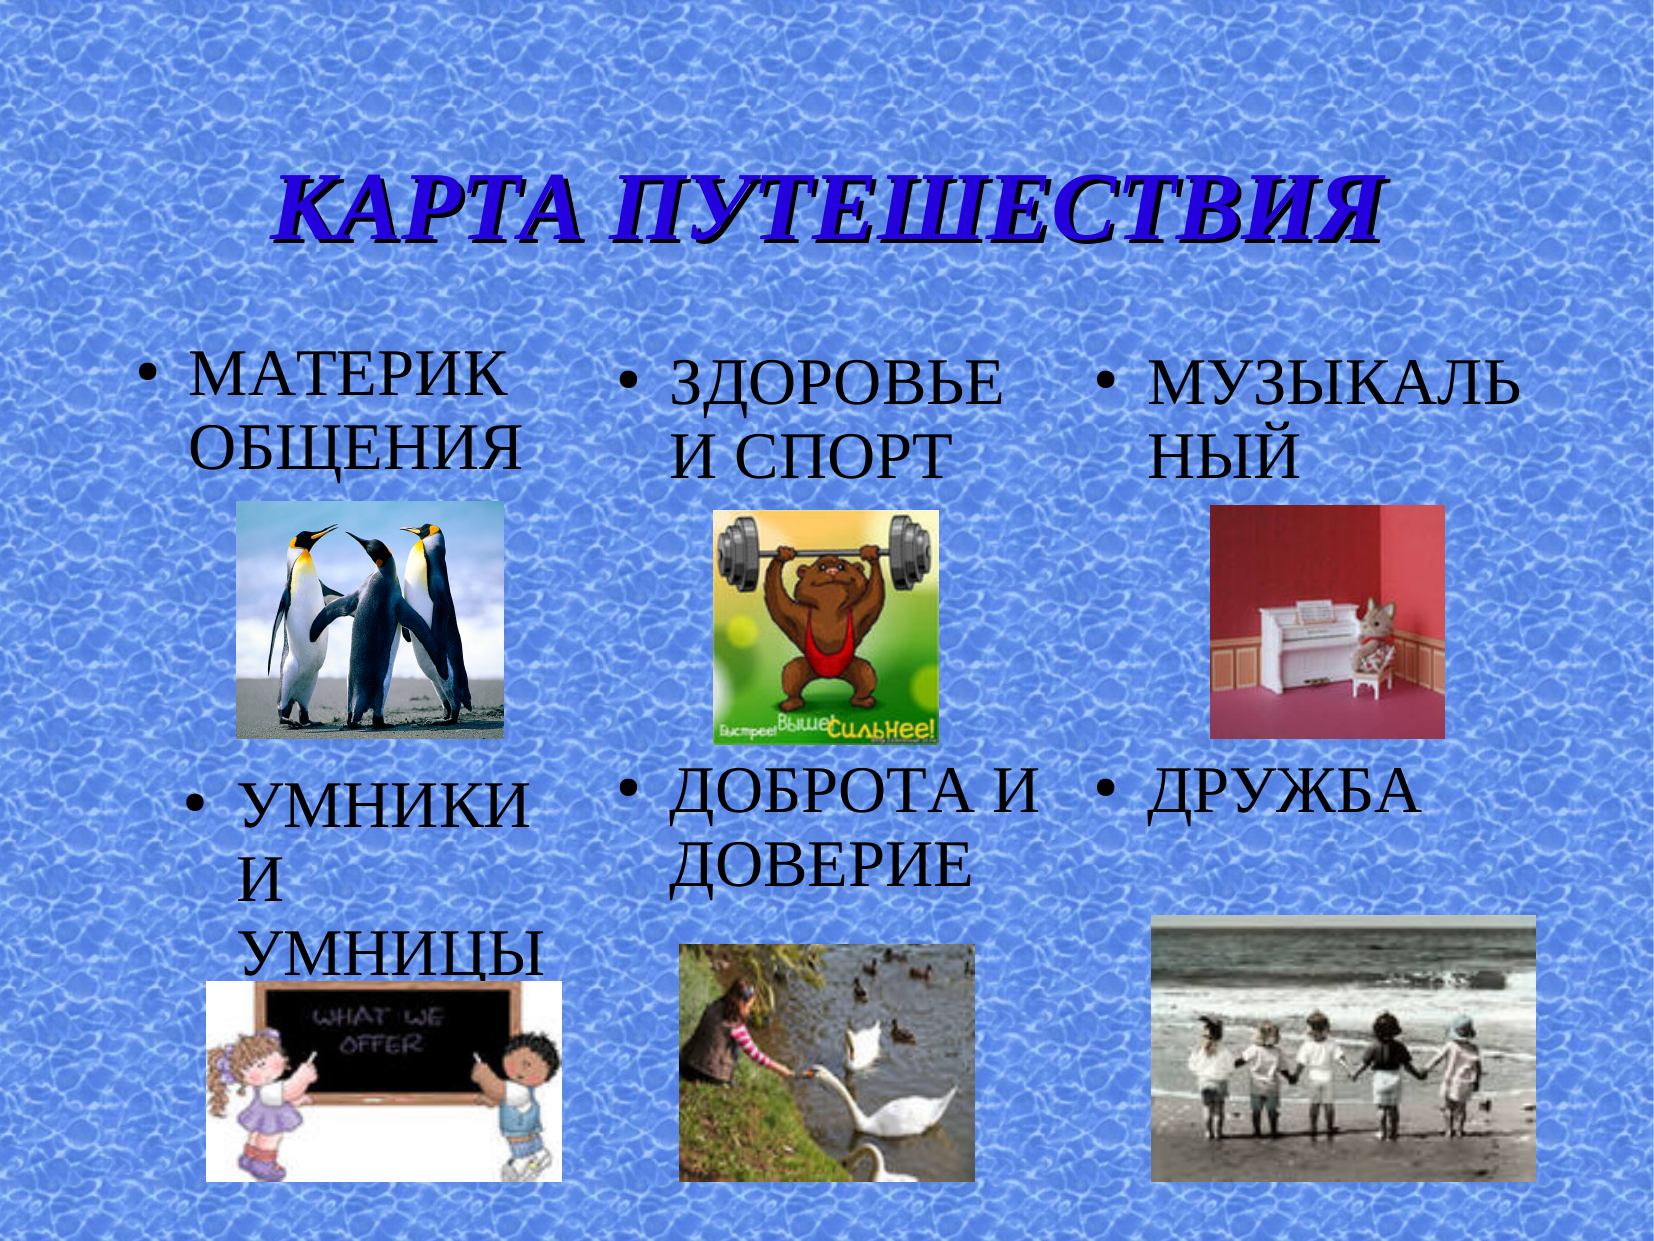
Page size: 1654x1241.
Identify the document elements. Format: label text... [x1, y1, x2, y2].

list ДОБРОТА И ДОВЕРИЕ [598, 752, 1054, 1126]
picture [0, 0, 1654, 1241]
list МАТЕРИК ОБЩЕНИЯ [118, 336, 573, 709]
list ЗДОРОВЬЕ И СПОРТ [598, 344, 1054, 718]
list УМНИКИ И УМНИЦЫ [165, 767, 591, 1094]
title КАРТА ПУТЕШЕСТВИЯ [121, 102, 1534, 310]
list МУЗЫКАЛЬНЫЙ [1076, 344, 1531, 718]
list ДРУЖБА [1076, 752, 1531, 1126]
